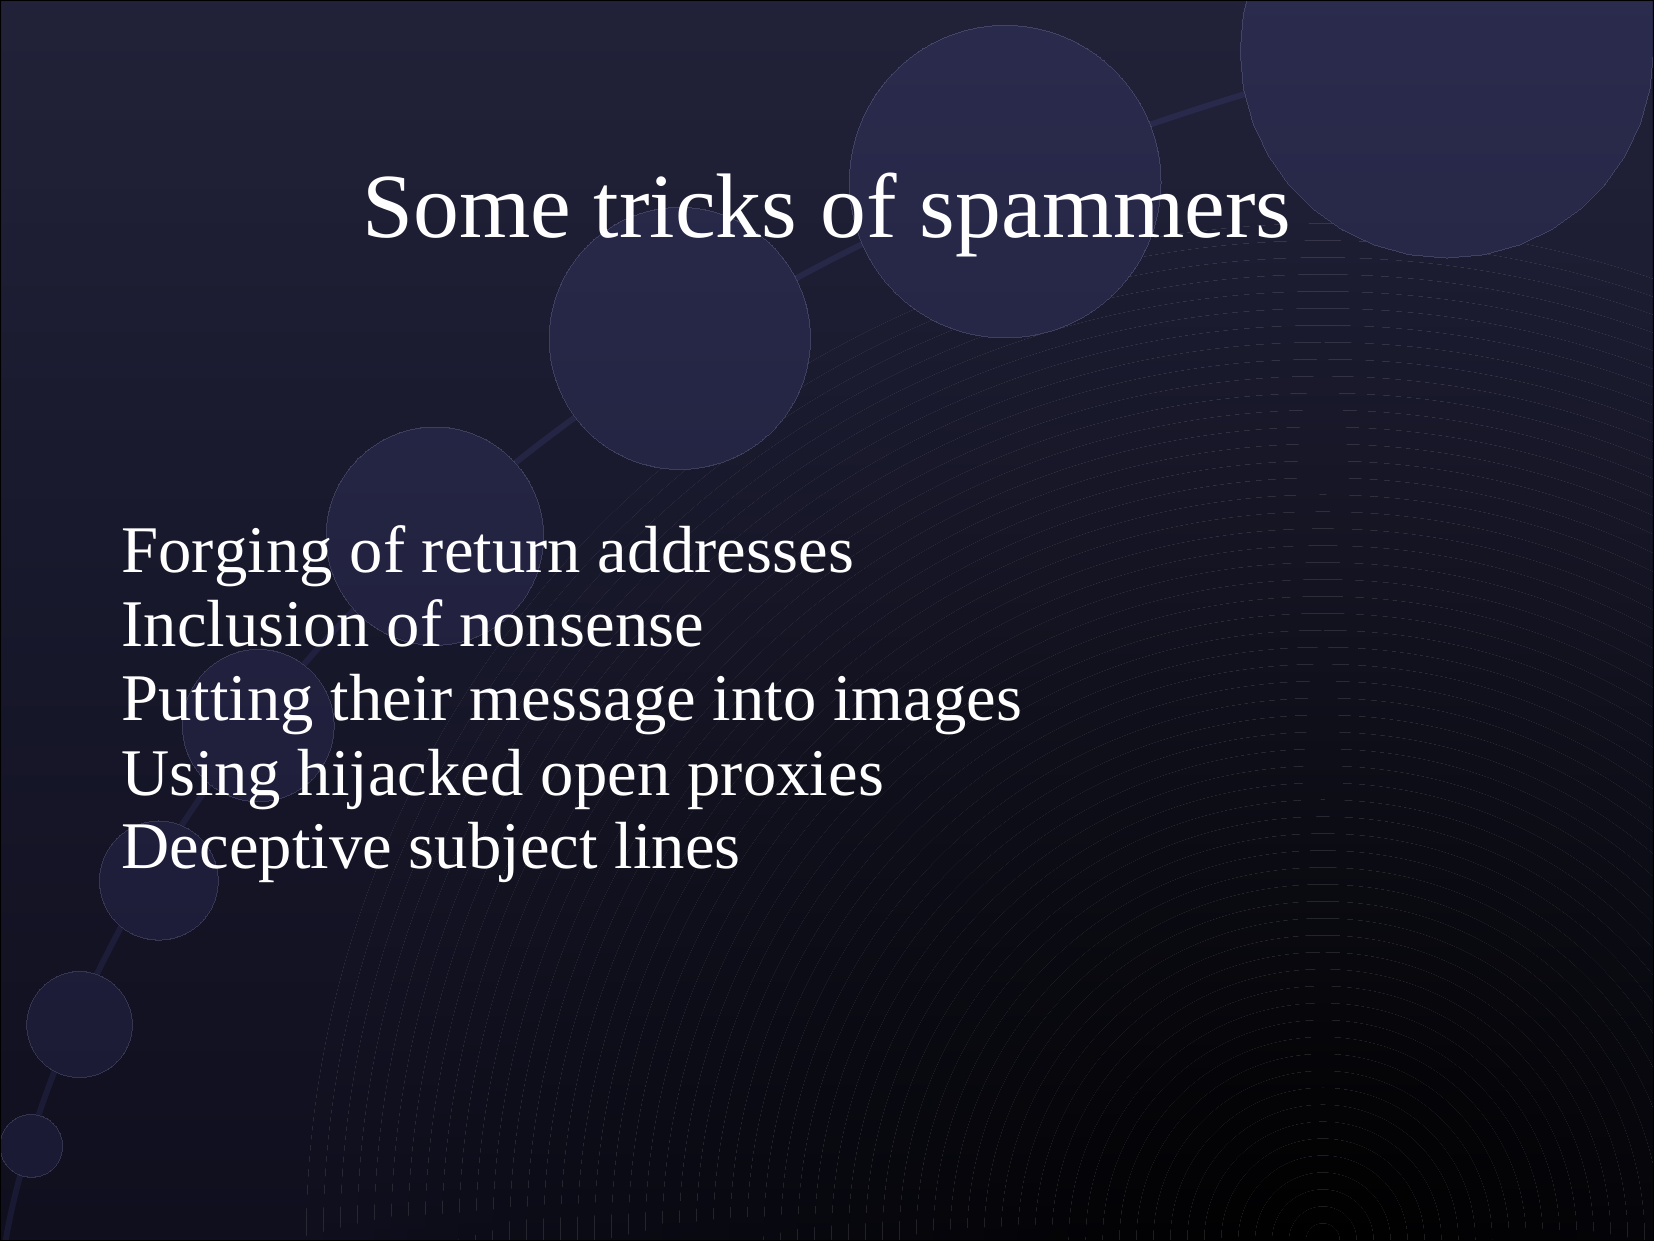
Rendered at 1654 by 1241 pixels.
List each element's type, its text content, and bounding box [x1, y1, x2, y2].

subtitle Forging of return addresses Inclusion of nonsense Putting their message into images Using hijacked open proxies Deceptive subject lines [121, 344, 1534, 1127]
title Some tricks of spammers [121, 102, 1534, 311]
